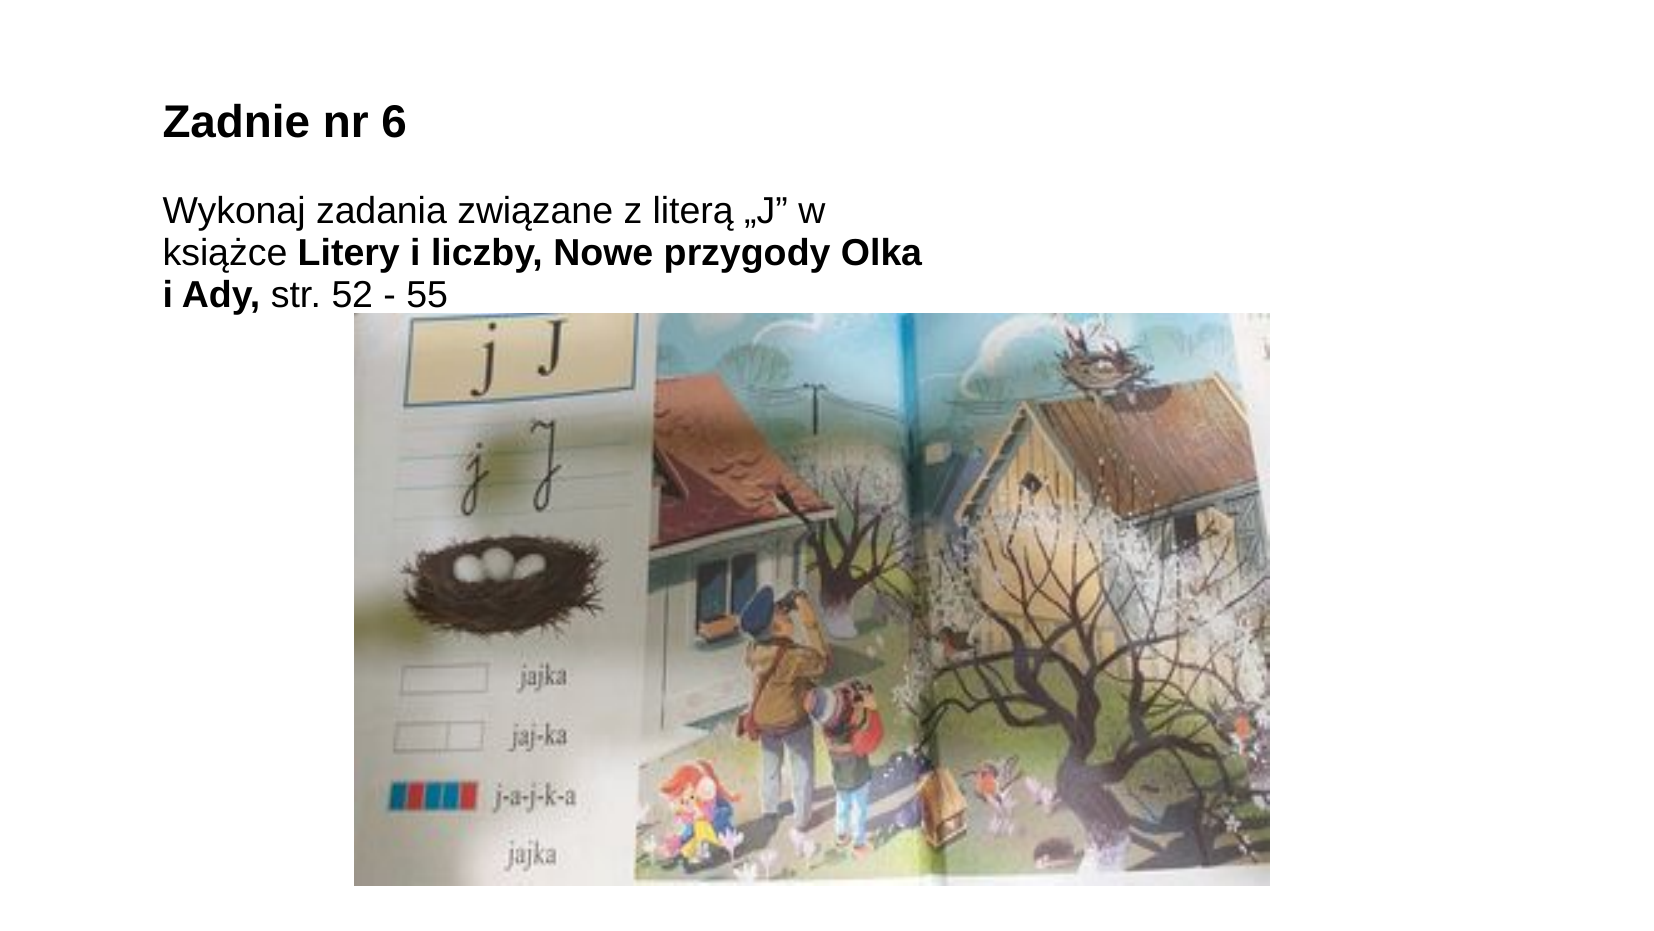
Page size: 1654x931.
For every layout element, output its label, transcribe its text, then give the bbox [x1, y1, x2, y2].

text_box Zadnie nr 6 Wykonaj zadania związane z literą „J” w książce Litery i liczby, Nowe przygody Olka i Ady, str. 52 - 55 [147, 88, 945, 323]
picture [354, 313, 1270, 886]
